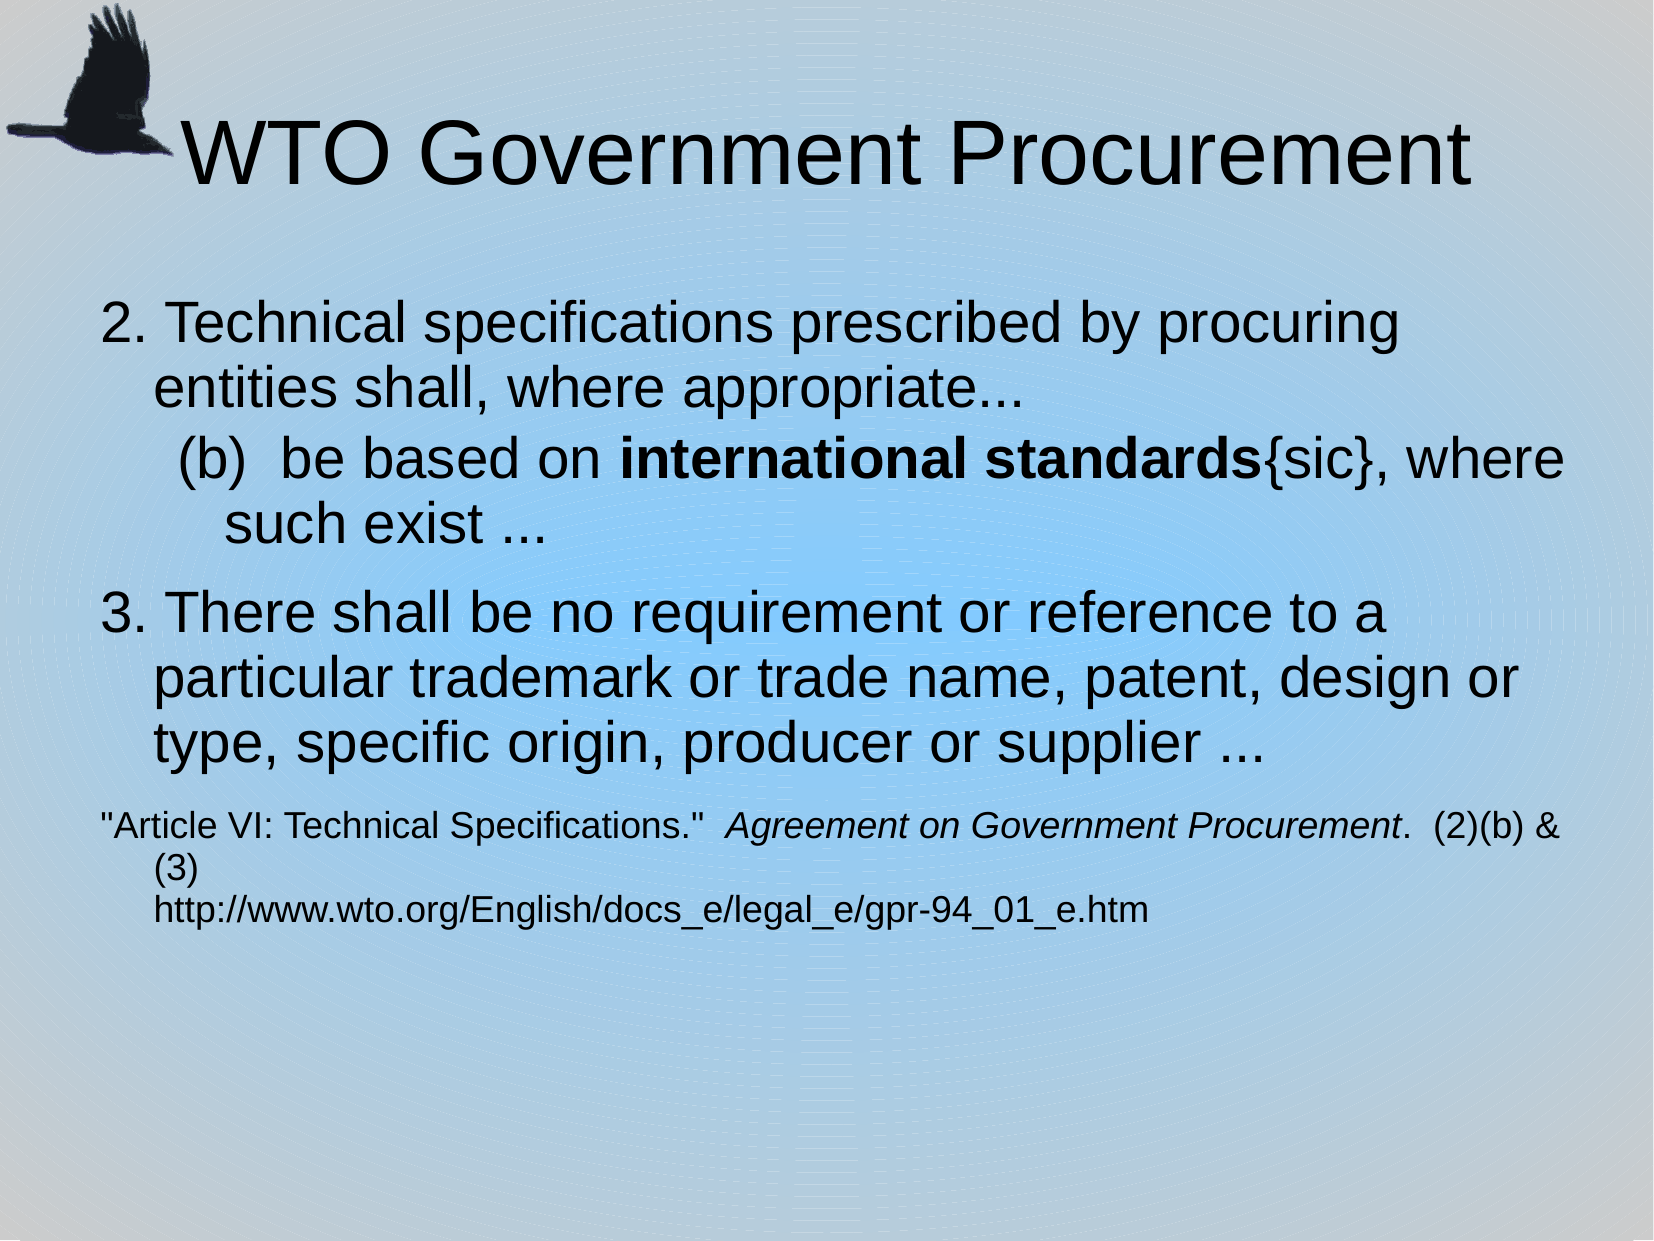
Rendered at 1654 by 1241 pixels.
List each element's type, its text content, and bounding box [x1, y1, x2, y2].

list 2. Technical specifications prescribed by procuring entities shall, where appropriate... (b) be based on international standards{sic}, where such exist ... 3. There shall be no requirement or reference to a particular trademark or trade name, patent, design or type, specific origin, producer or supplier ... "Article VI: Technical Specifications." Agreement on Government Procurement. (2)(b) & (3) http://www.wto.org/English/docs_e/legal_e/gpr-94_01_e.htm [82, 290, 1571, 1094]
picture [0, 0, 178, 160]
title WTO Government Procurement [82, 56, 1571, 250]
